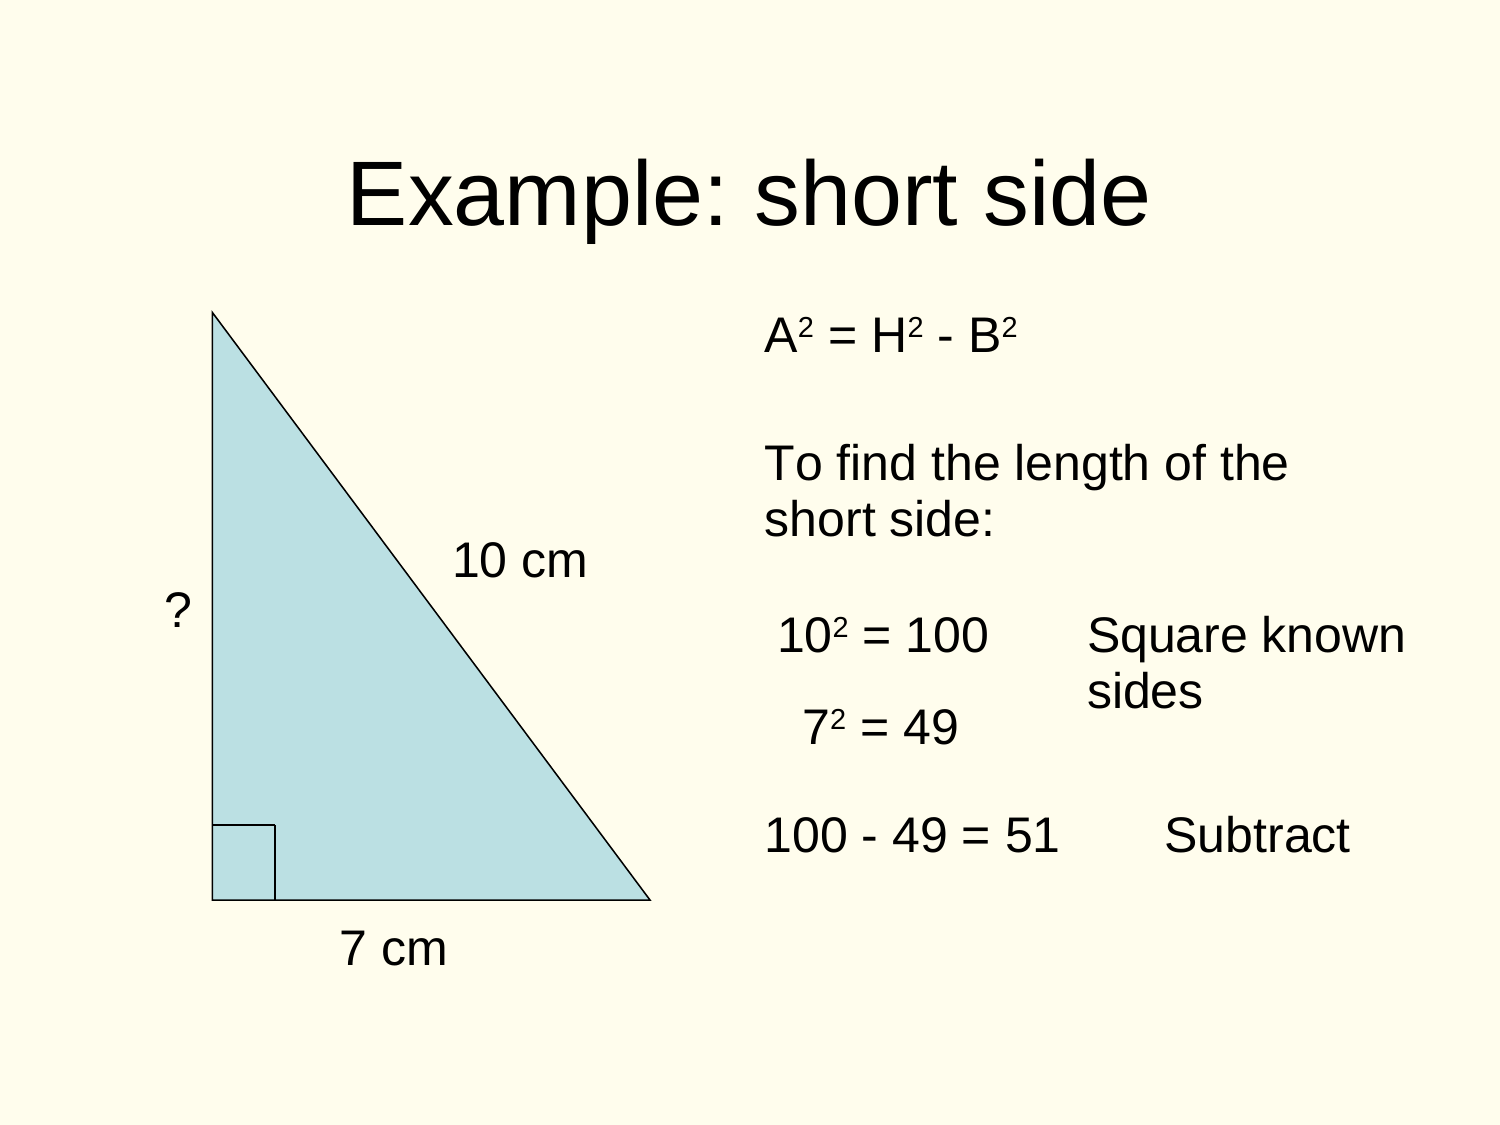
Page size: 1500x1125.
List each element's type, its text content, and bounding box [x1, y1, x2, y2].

text_box [212, 312, 651, 901]
text_box ? [149, 574, 201, 647]
text_box Subtract [1149, 799, 1366, 872]
text_box Square known sides [1072, 599, 1438, 727]
text_box To find the length of the short side: [749, 427, 1328, 555]
text_box 100 - 49 = 51 [749, 799, 1076, 872]
text_box 10 cm [437, 524, 604, 597]
title Example: short side [112, 99, 1388, 288]
text_box 7 cm [324, 912, 464, 984]
text_box 72 = 49 [787, 692, 974, 764]
text_box A2 = H2 - B2 [749, 299, 1091, 372]
text_box 102 = 100 [762, 599, 1005, 672]
